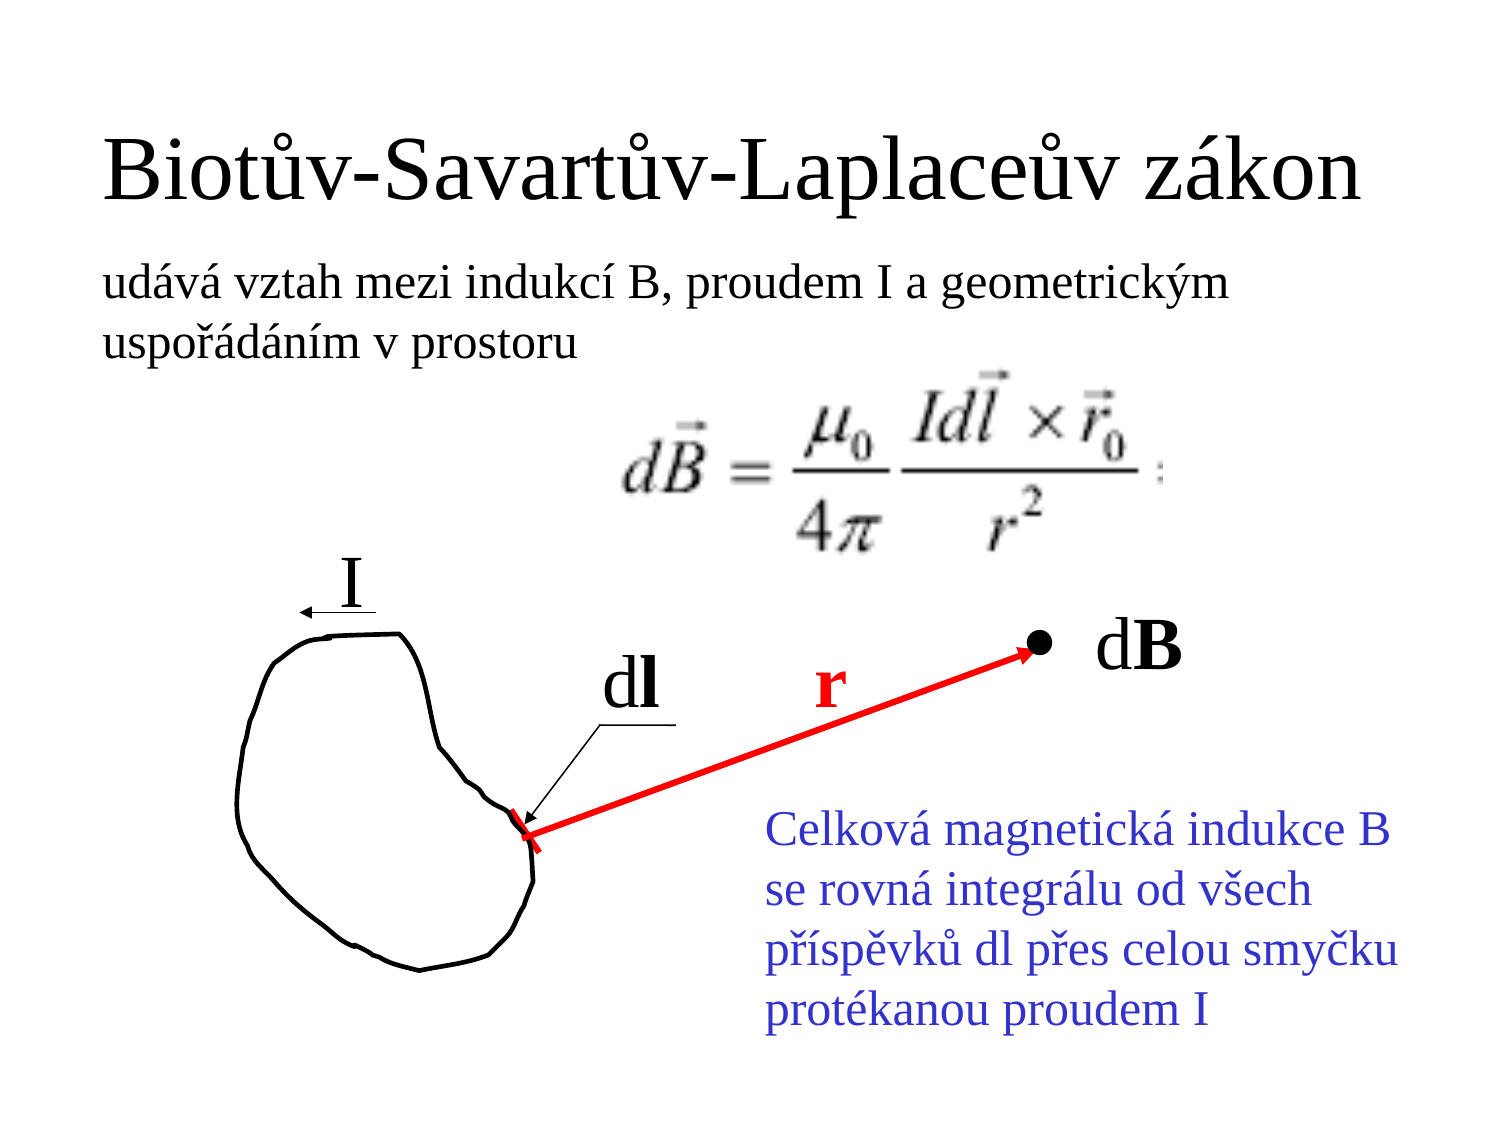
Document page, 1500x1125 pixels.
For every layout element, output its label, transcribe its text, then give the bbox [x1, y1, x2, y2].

text_box r [800, 624, 912, 731]
text_box Celková magnetická indukce B se rovná integrálu od všech příspěvků dl přes celou smyčku protékanou proudem I [750, 787, 1438, 1043]
picture [600, 349, 1163, 564]
text_box dB [1012, 587, 1213, 693]
text_box Biotův-Savartův-Laplaceův zákon udává vztah mezi indukcí B, proudem I a geometrickým uspořádáním v prostoru [87, 99, 1438, 377]
text_box I [324, 524, 412, 631]
text_box dl [587, 624, 688, 731]
